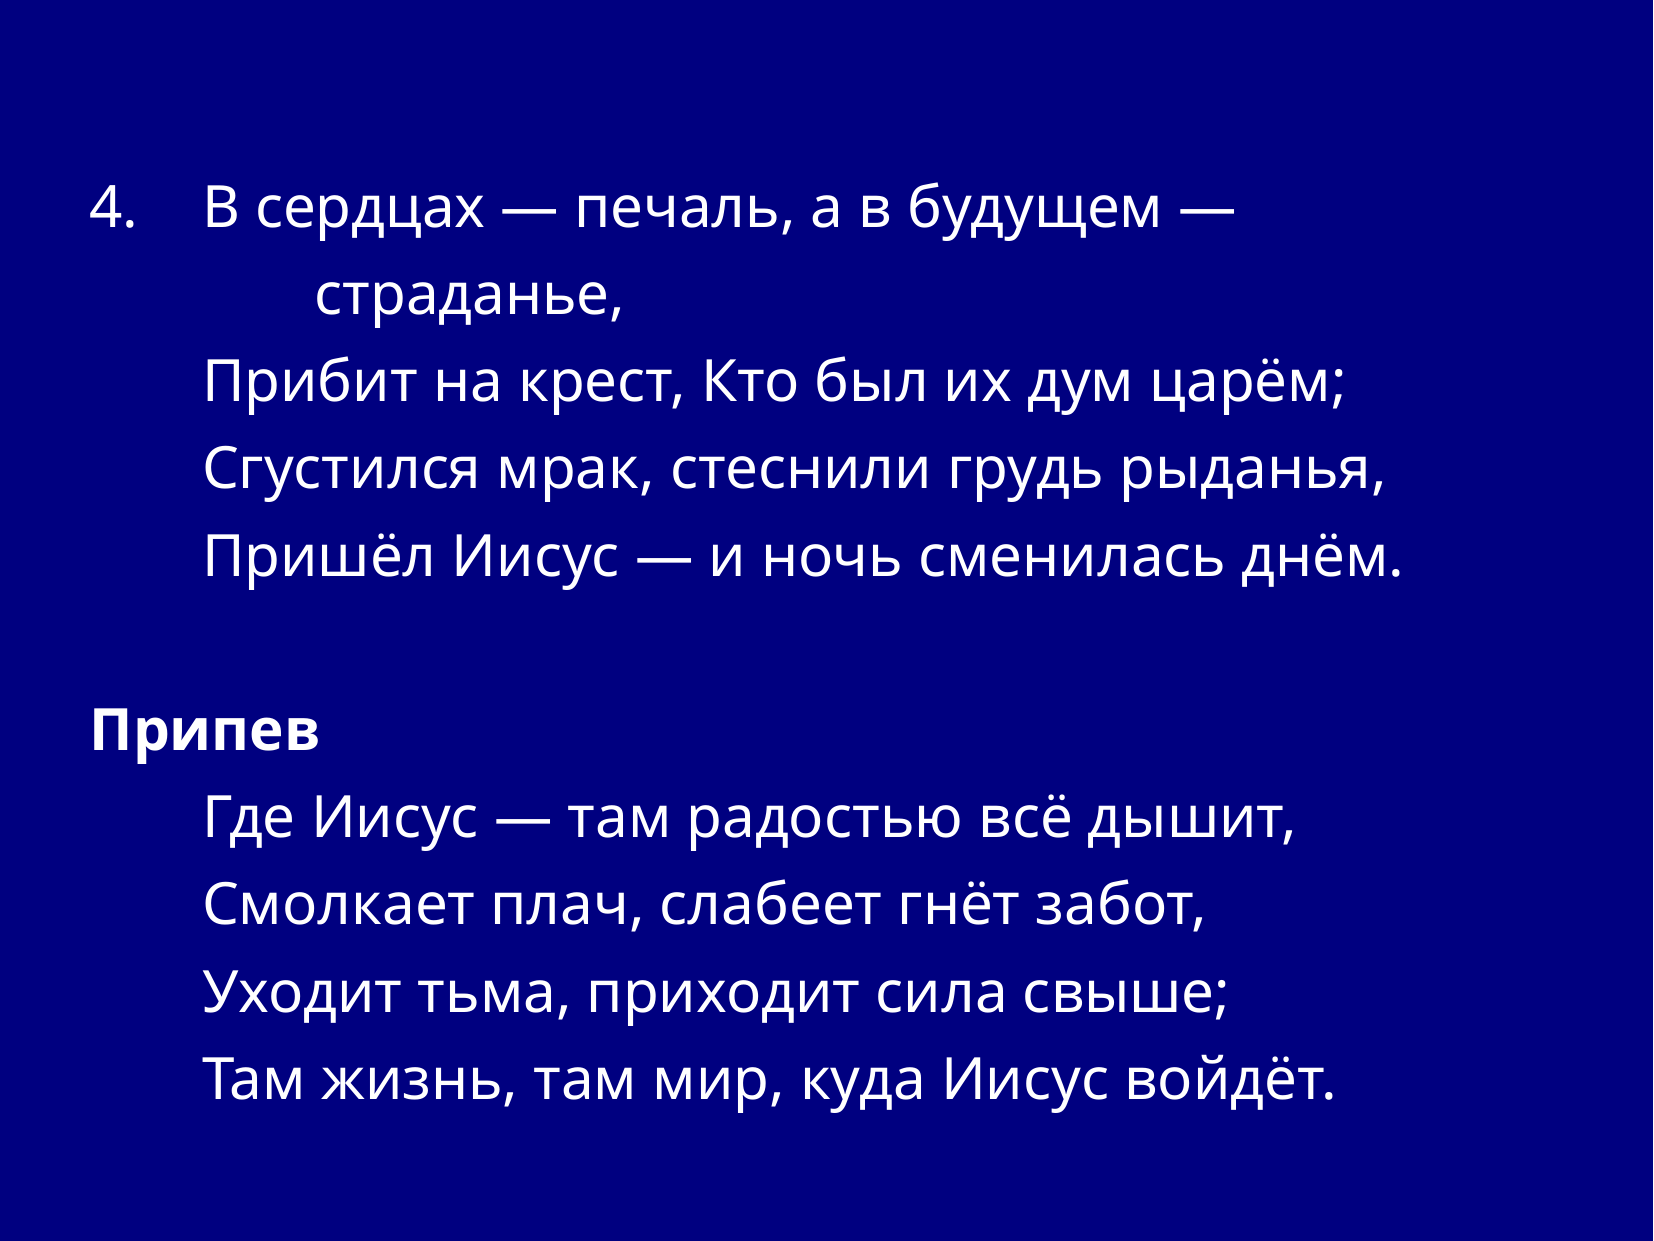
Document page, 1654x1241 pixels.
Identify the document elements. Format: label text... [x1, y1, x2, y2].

text_box 4. В сердцах — печаль, а в будущем — страданье, Прибит на крест, Кто был их дум царём; Сгустился мрак, стеснили грудь рыданья, Пришёл Иисус — и ночь сменилась днём. Припев Где Иисус — там радостью всё дышит, Смолкает плач, слабеет гнёт забот, Уходит тьма, приходит сила свыше; Там жизнь, там мир, куда Иисус войдёт. [75, 150, 1576, 1163]
